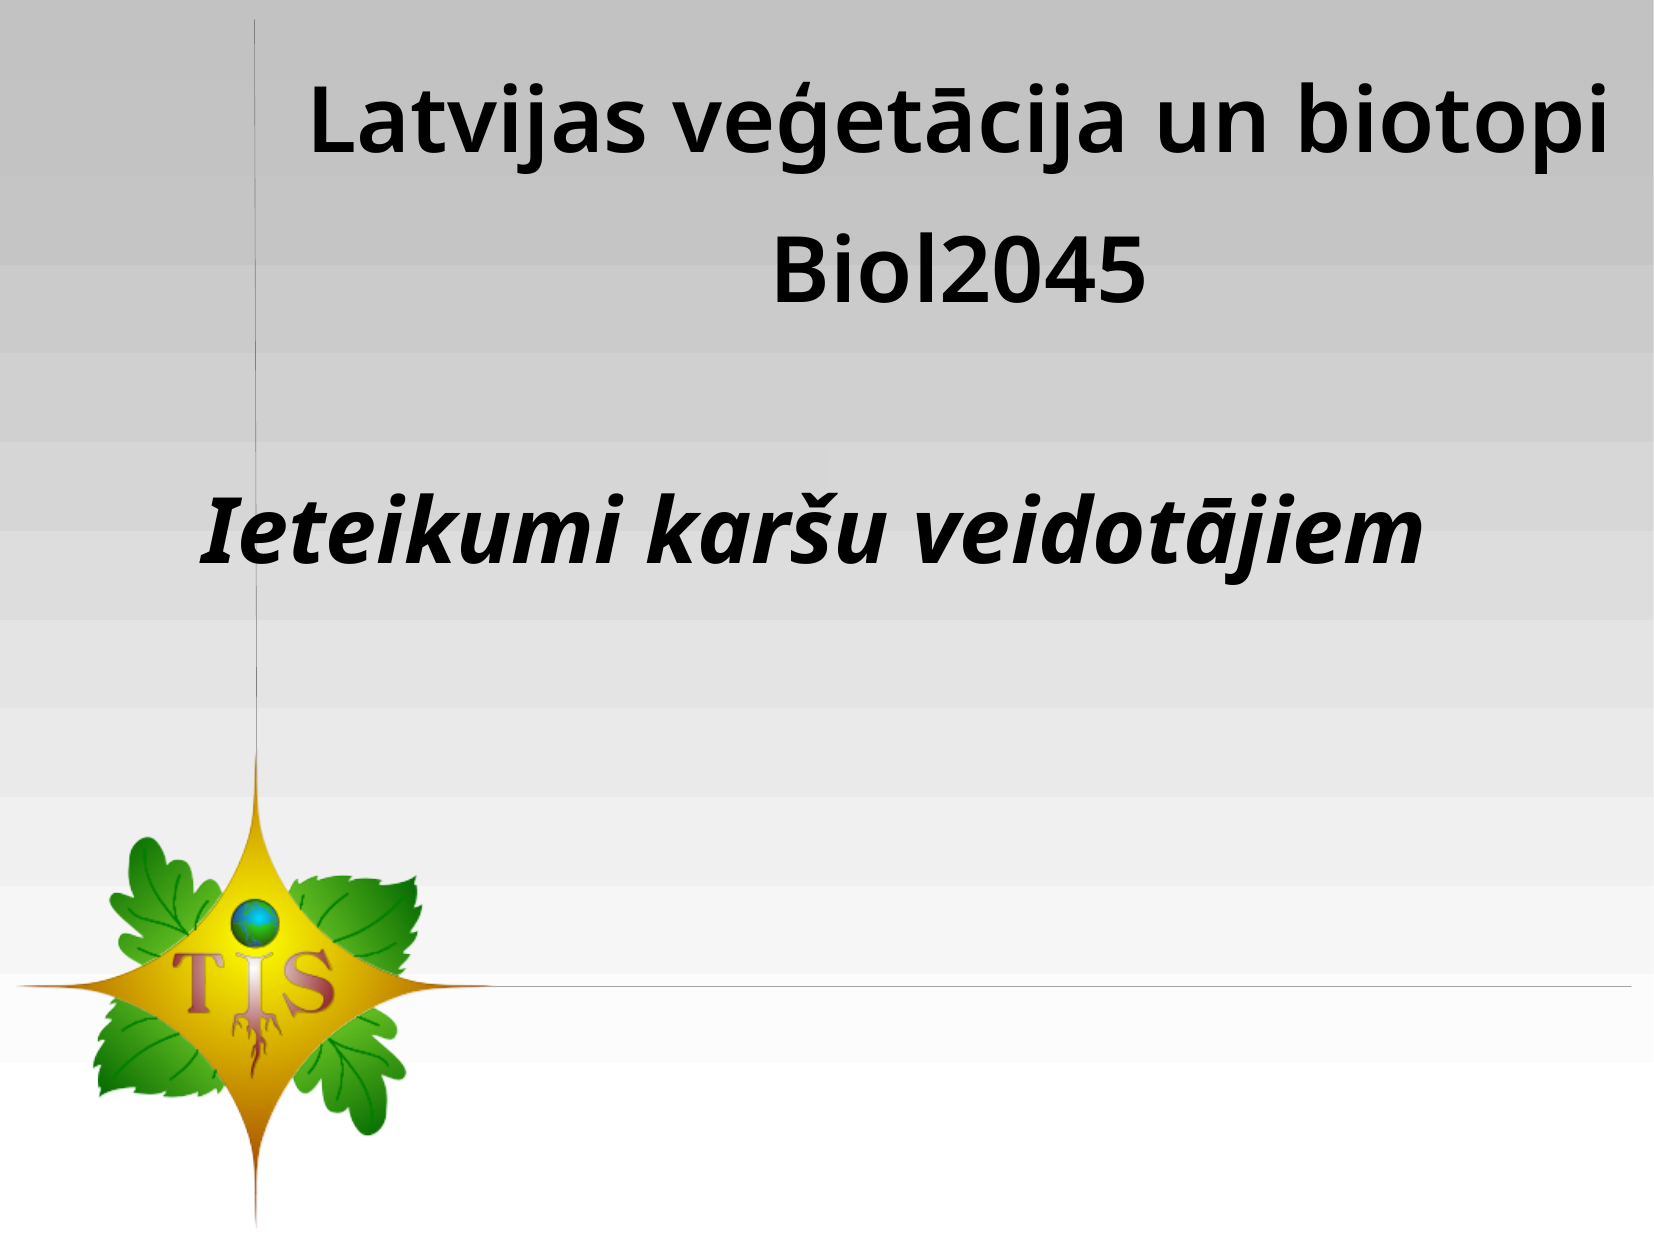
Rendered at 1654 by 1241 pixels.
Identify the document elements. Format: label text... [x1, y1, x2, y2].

title Ieteikumi karšu veidotājiem [108, 305, 1546, 726]
picture [0, 0, 1654, 1241]
